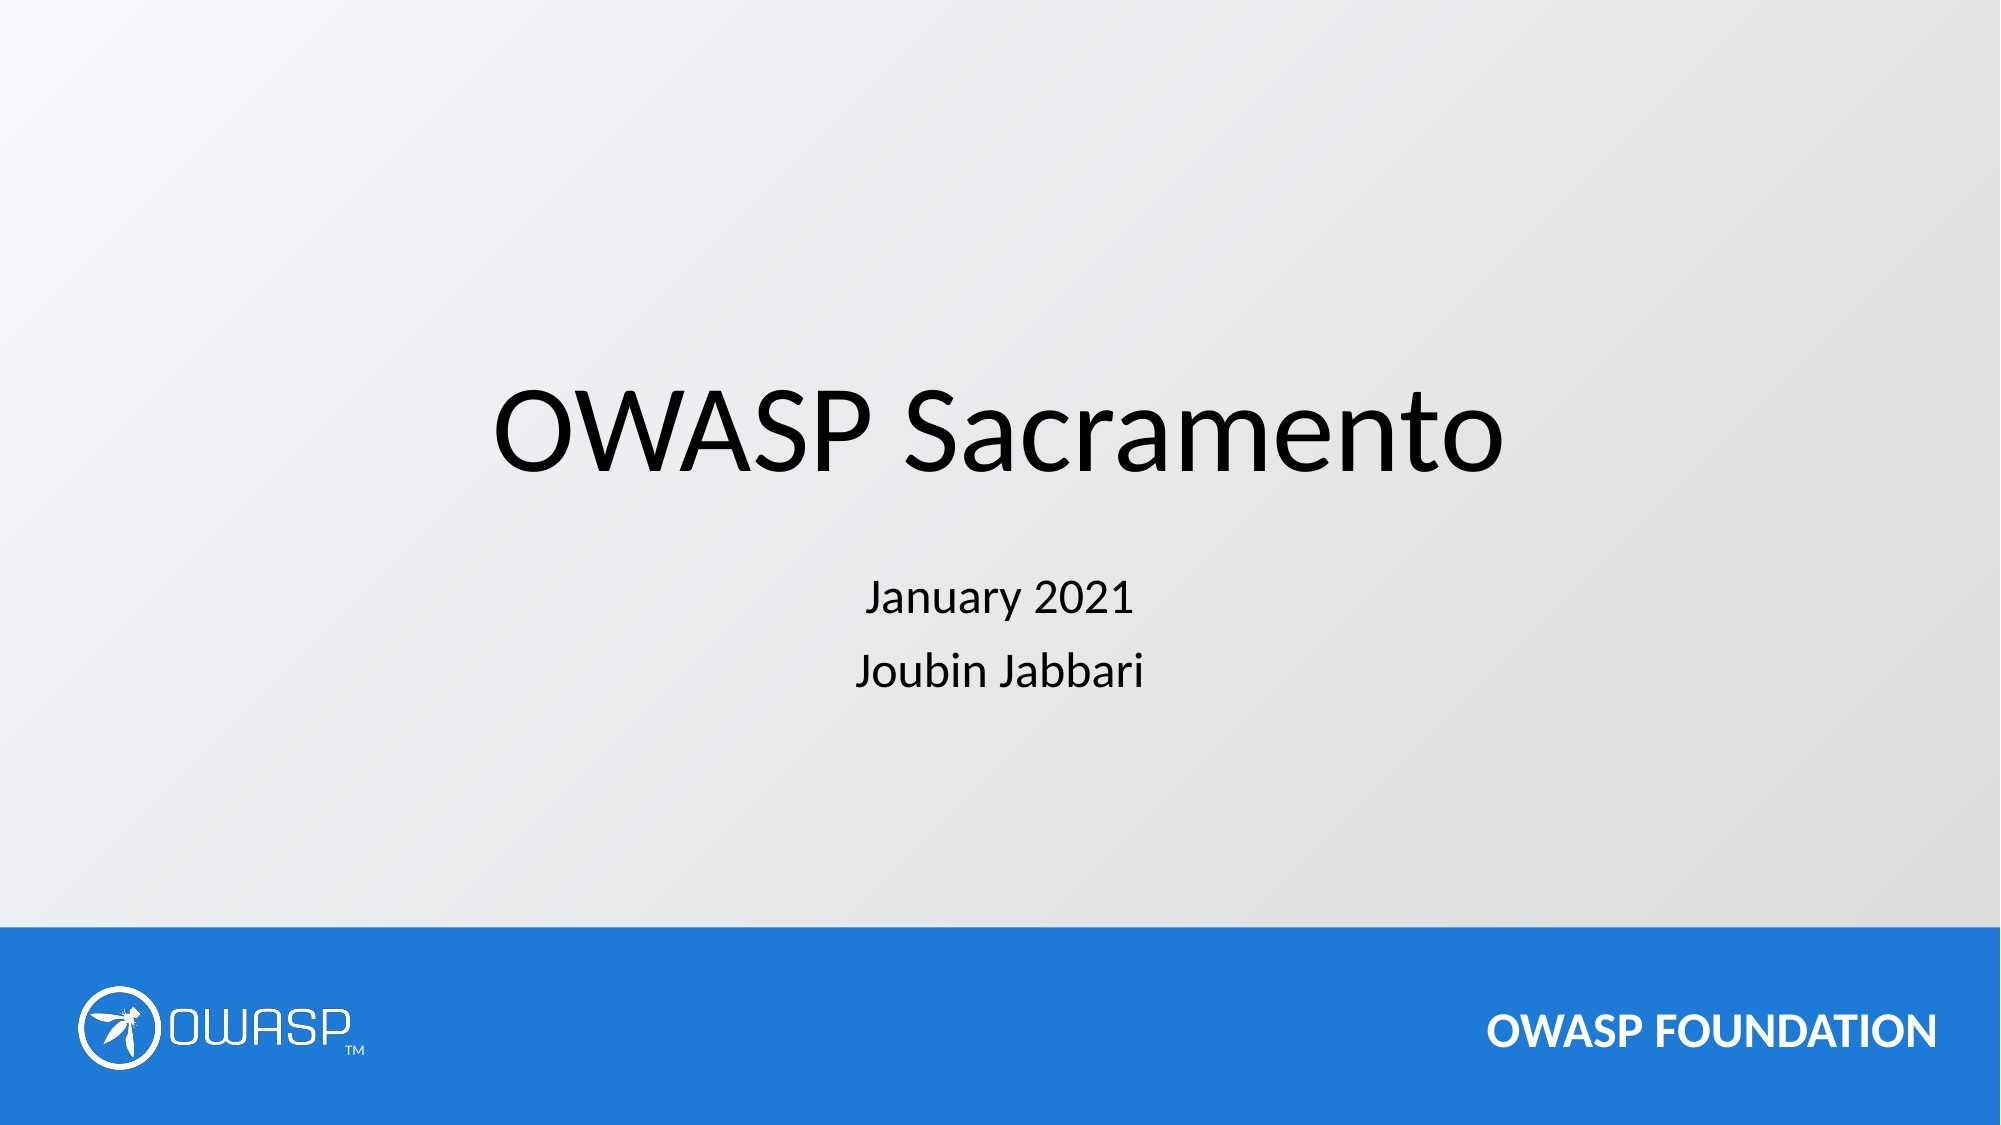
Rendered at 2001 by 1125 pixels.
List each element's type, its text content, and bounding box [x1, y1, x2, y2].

subtitle January 2021 Joubin Jabbari [161, 562, 1839, 786]
title OWASP Sacramento [161, 129, 1839, 504]
picture [78, 986, 350, 1070]
